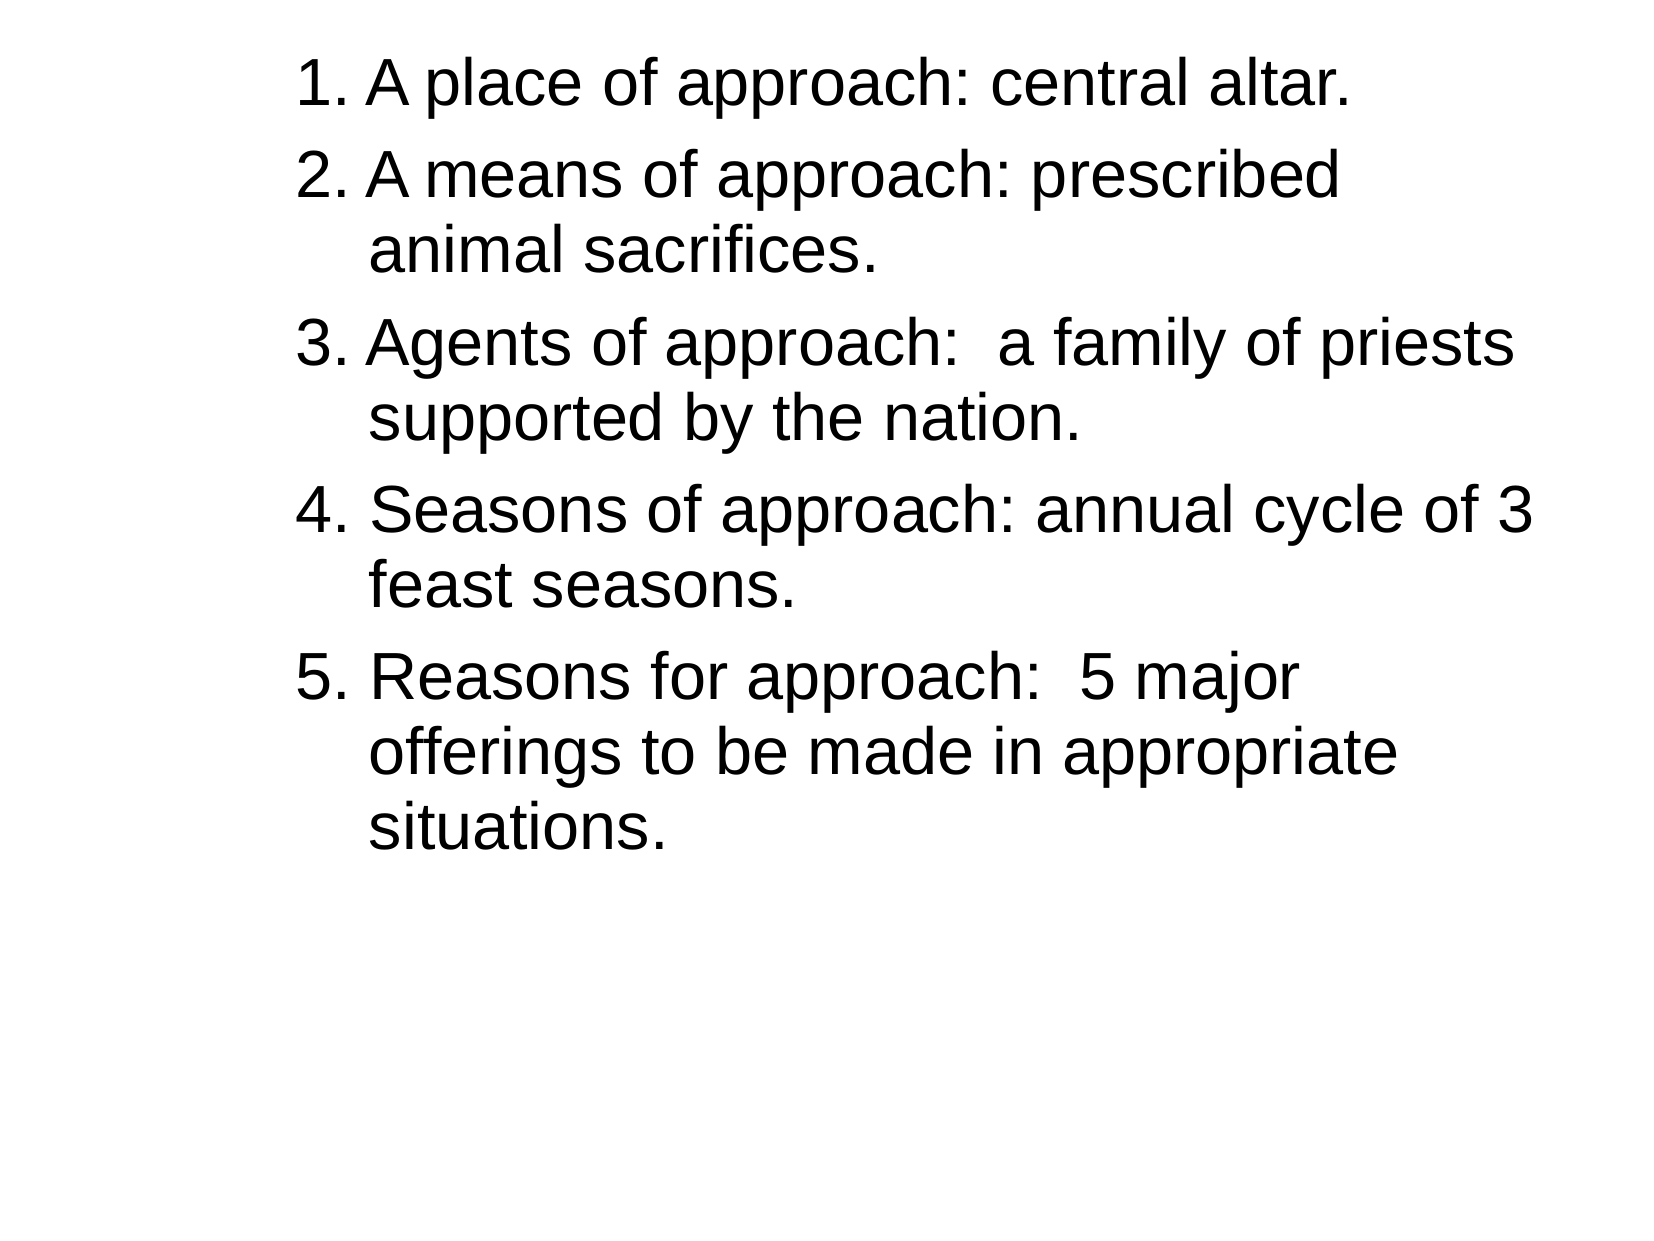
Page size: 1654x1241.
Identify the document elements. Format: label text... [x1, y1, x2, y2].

list 1. A place of approach: central altar. 2. A means of approach: prescribed animal sacrifices. 3. Agents of approach: a family of priests supported by the nation. 4. Seasons of approach: annual cycle of 3 feast seasons. 5. Reasons for approach: 5 major offerings to be made in appropriate situations. [82, 45, 1538, 1171]
